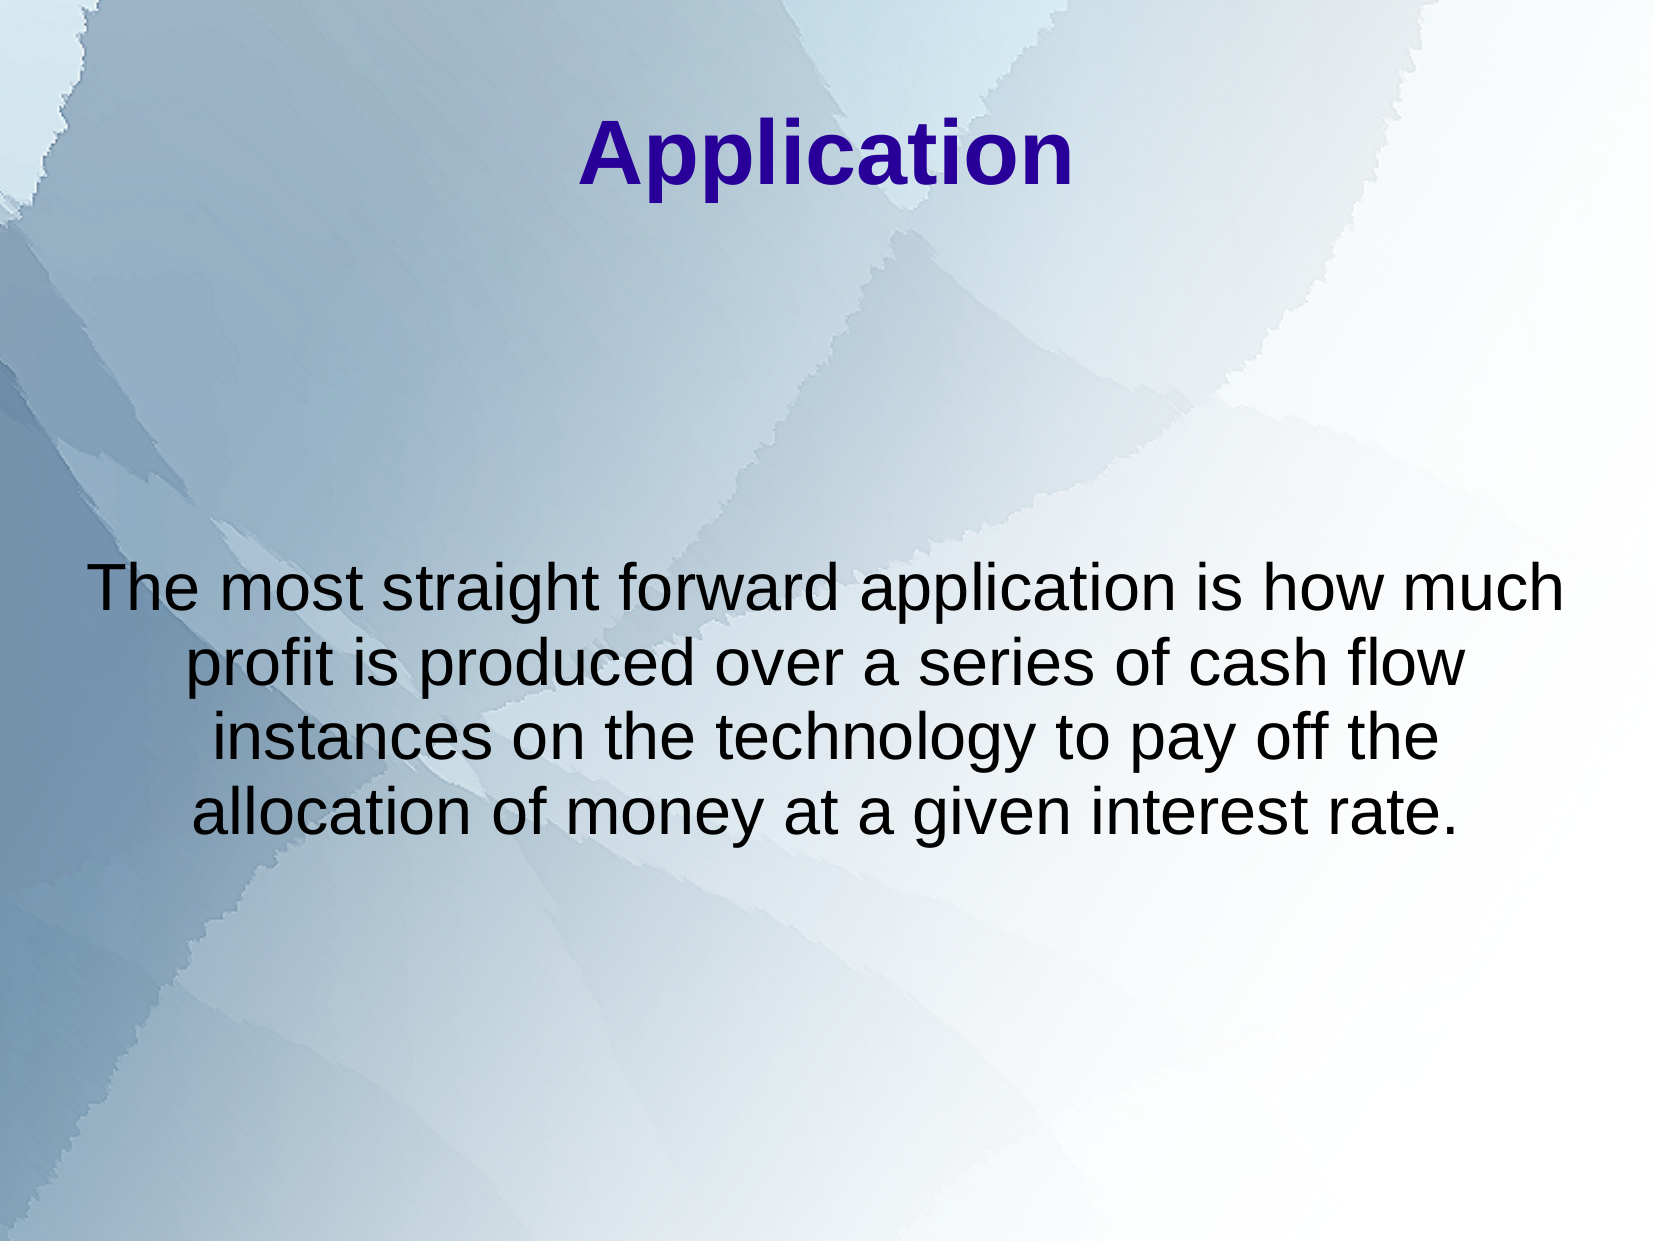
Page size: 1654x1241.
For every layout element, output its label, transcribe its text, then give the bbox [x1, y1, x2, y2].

picture [0, 0, 1654, 1241]
subtitle The most straight forward application is how much profit is produced over a series of cash flow instances on the technology to pay off the allocation of money at a given interest rate. [82, 297, 1571, 1102]
title Application [82, 56, 1571, 250]
